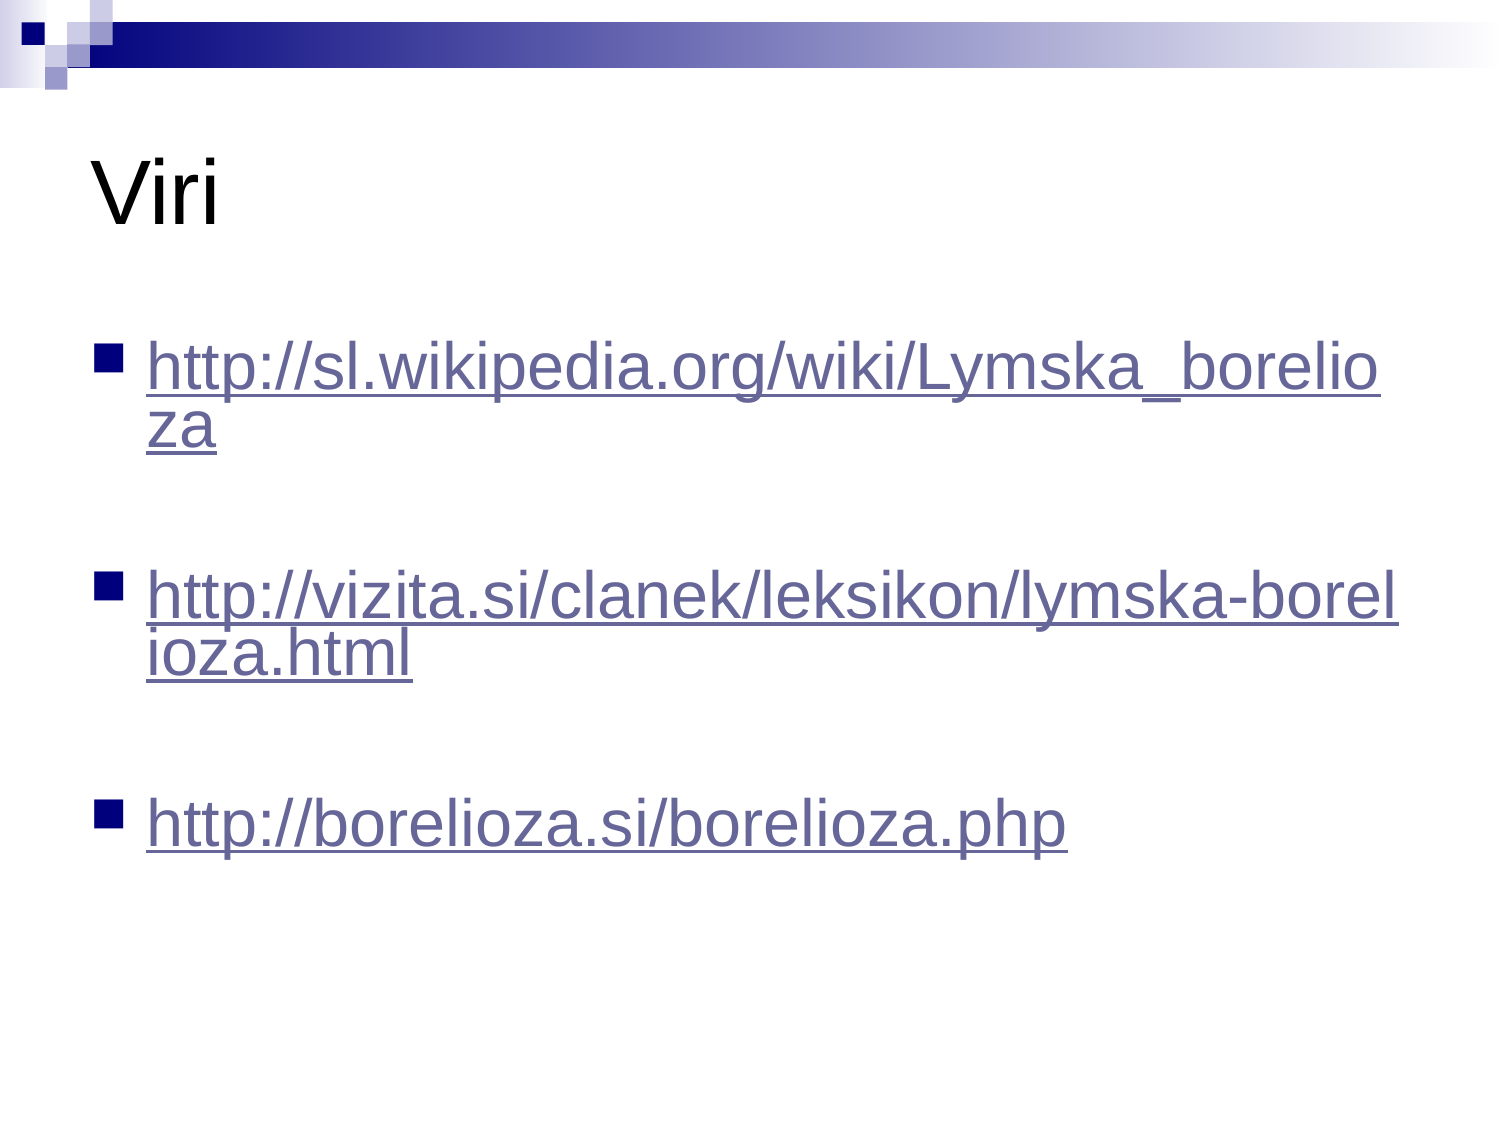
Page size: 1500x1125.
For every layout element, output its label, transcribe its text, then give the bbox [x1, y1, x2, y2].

title Viri [75, 75, 1425, 300]
list http://sl.wikipedia.org/wiki/Lymska_borelioza http://vizita.si/clanek/leksikon/lymska-borelioza.html http://borelioza.si/borelioza.php [75, 324, 1425, 963]
